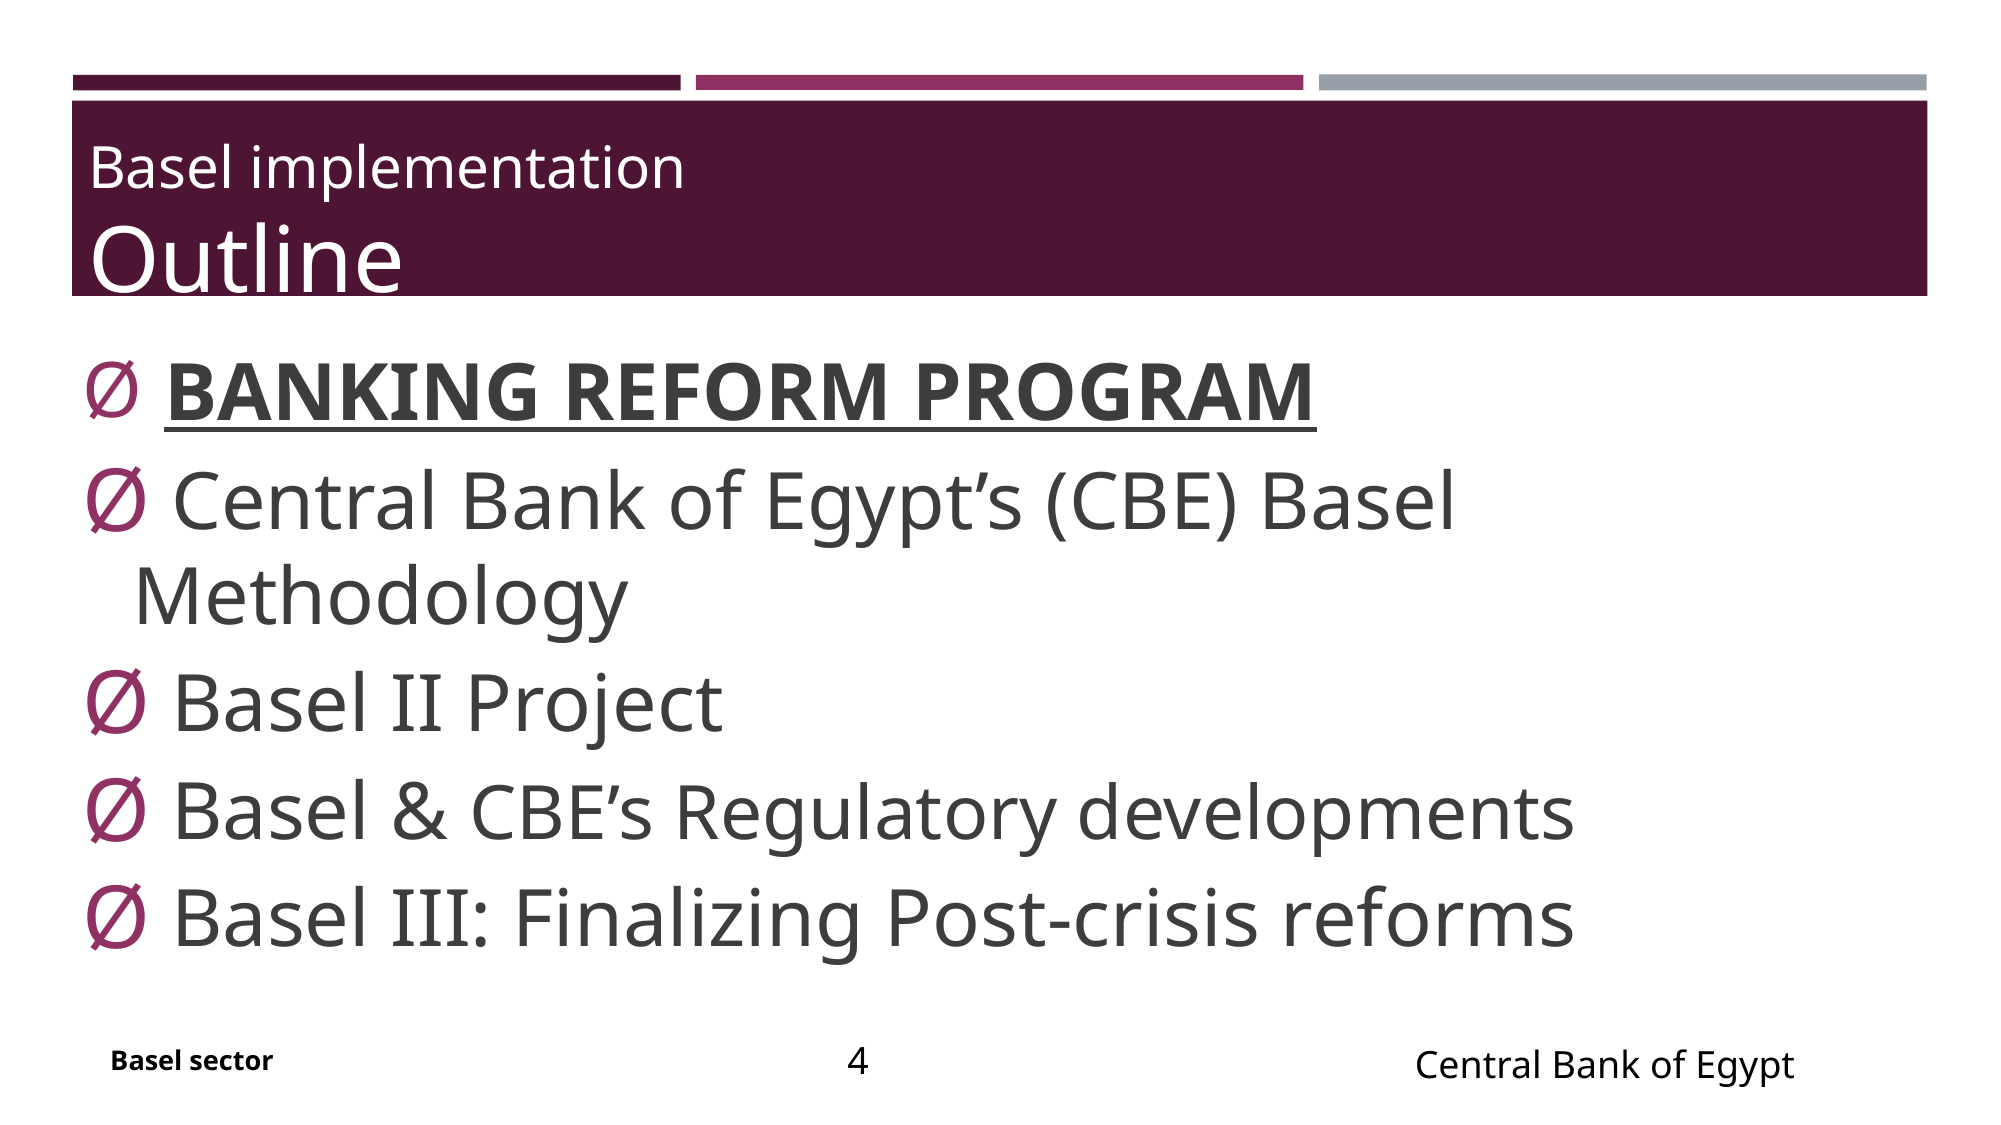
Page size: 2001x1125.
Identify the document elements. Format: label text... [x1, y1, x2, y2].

slide_number <numéro> [832, 1029, 1006, 1090]
footer Central Bank of Egypt [1400, 1033, 1905, 1094]
list BANKING REFORM PROGRAM Central Bank of Egypt’s (CBE) Basel Methodology Basel II Project Basel & CBE’s Regulatory developments Basel III: Finalizing Post-crisis reforms [67, 330, 1905, 1125]
title Basel implementation Outline [73, 123, 1922, 281]
